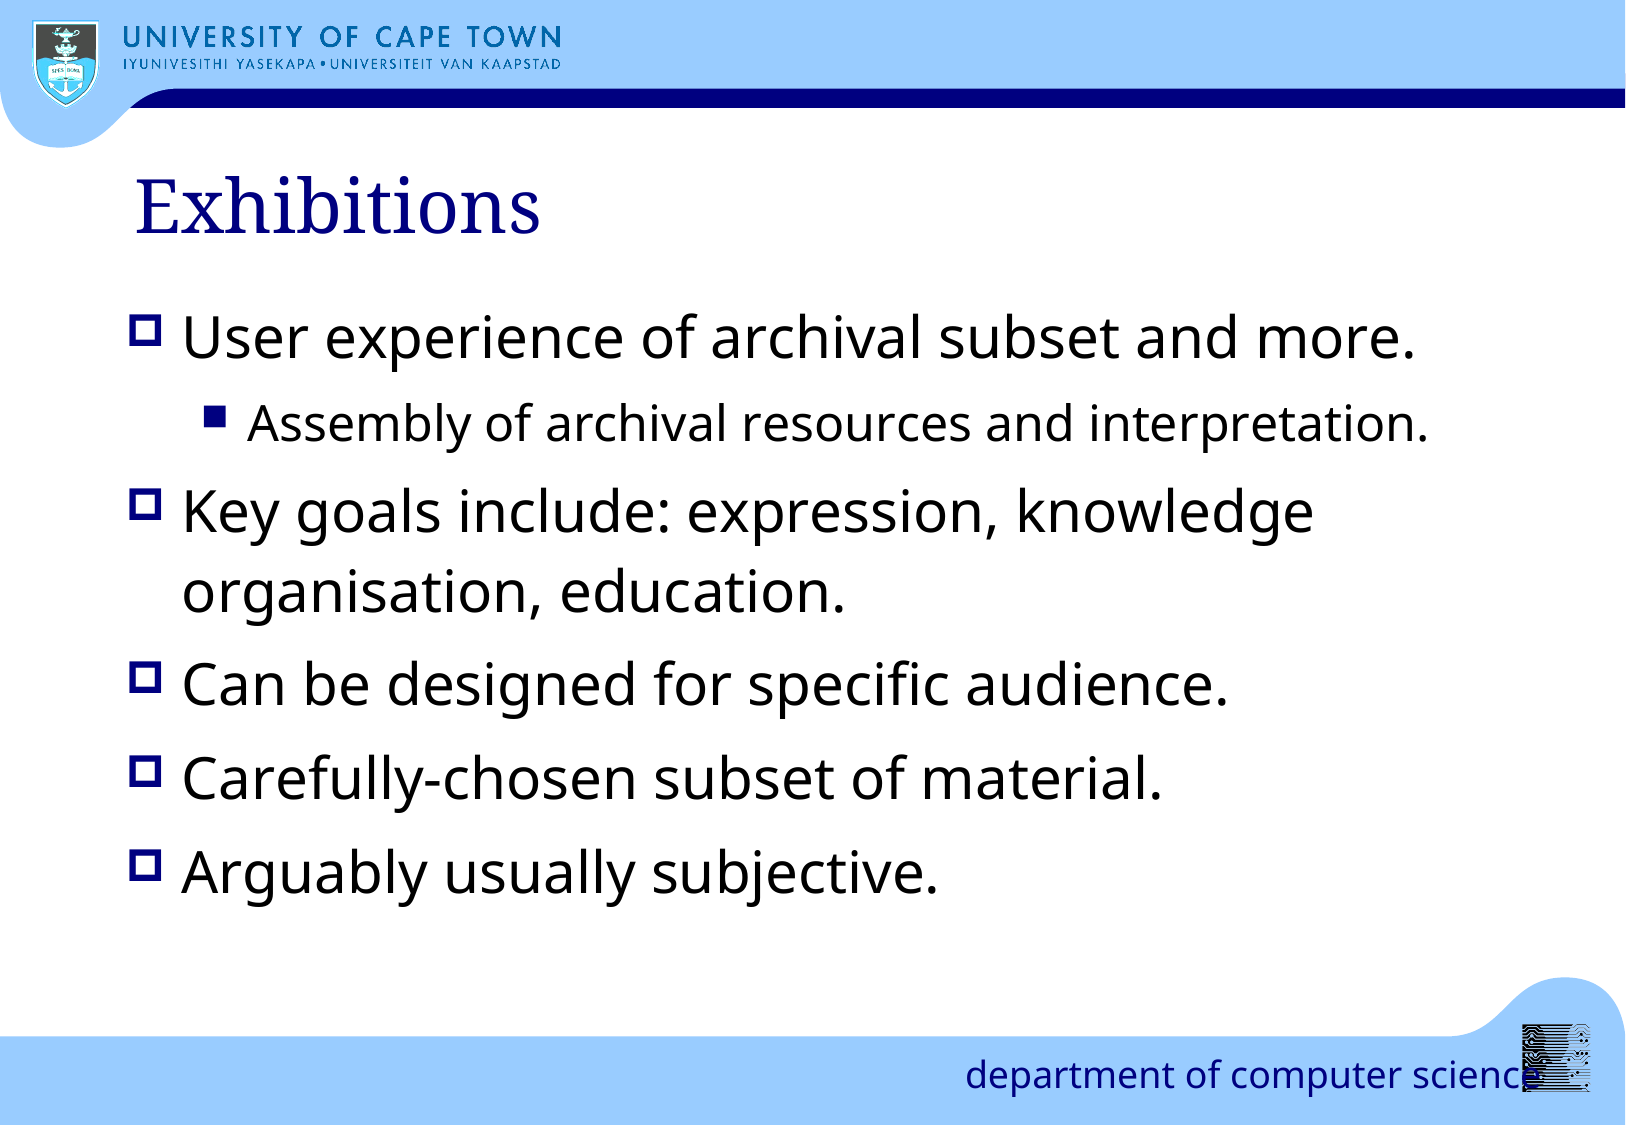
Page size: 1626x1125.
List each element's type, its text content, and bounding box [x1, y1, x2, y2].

picture [120, 23, 563, 71]
picture [1526, 1070, 1536, 1076]
title Exhibitions [134, 140, 1571, 268]
list User experience of archival subset and more. Assembly of archival resources and interpretation. Key goals include: expression, knowledge organisation, education. Can be designed for specific audience. Carefully-chosen subset of material. Arguably usually subjective. [125, 296, 1570, 949]
picture [1522, 1024, 1591, 1092]
